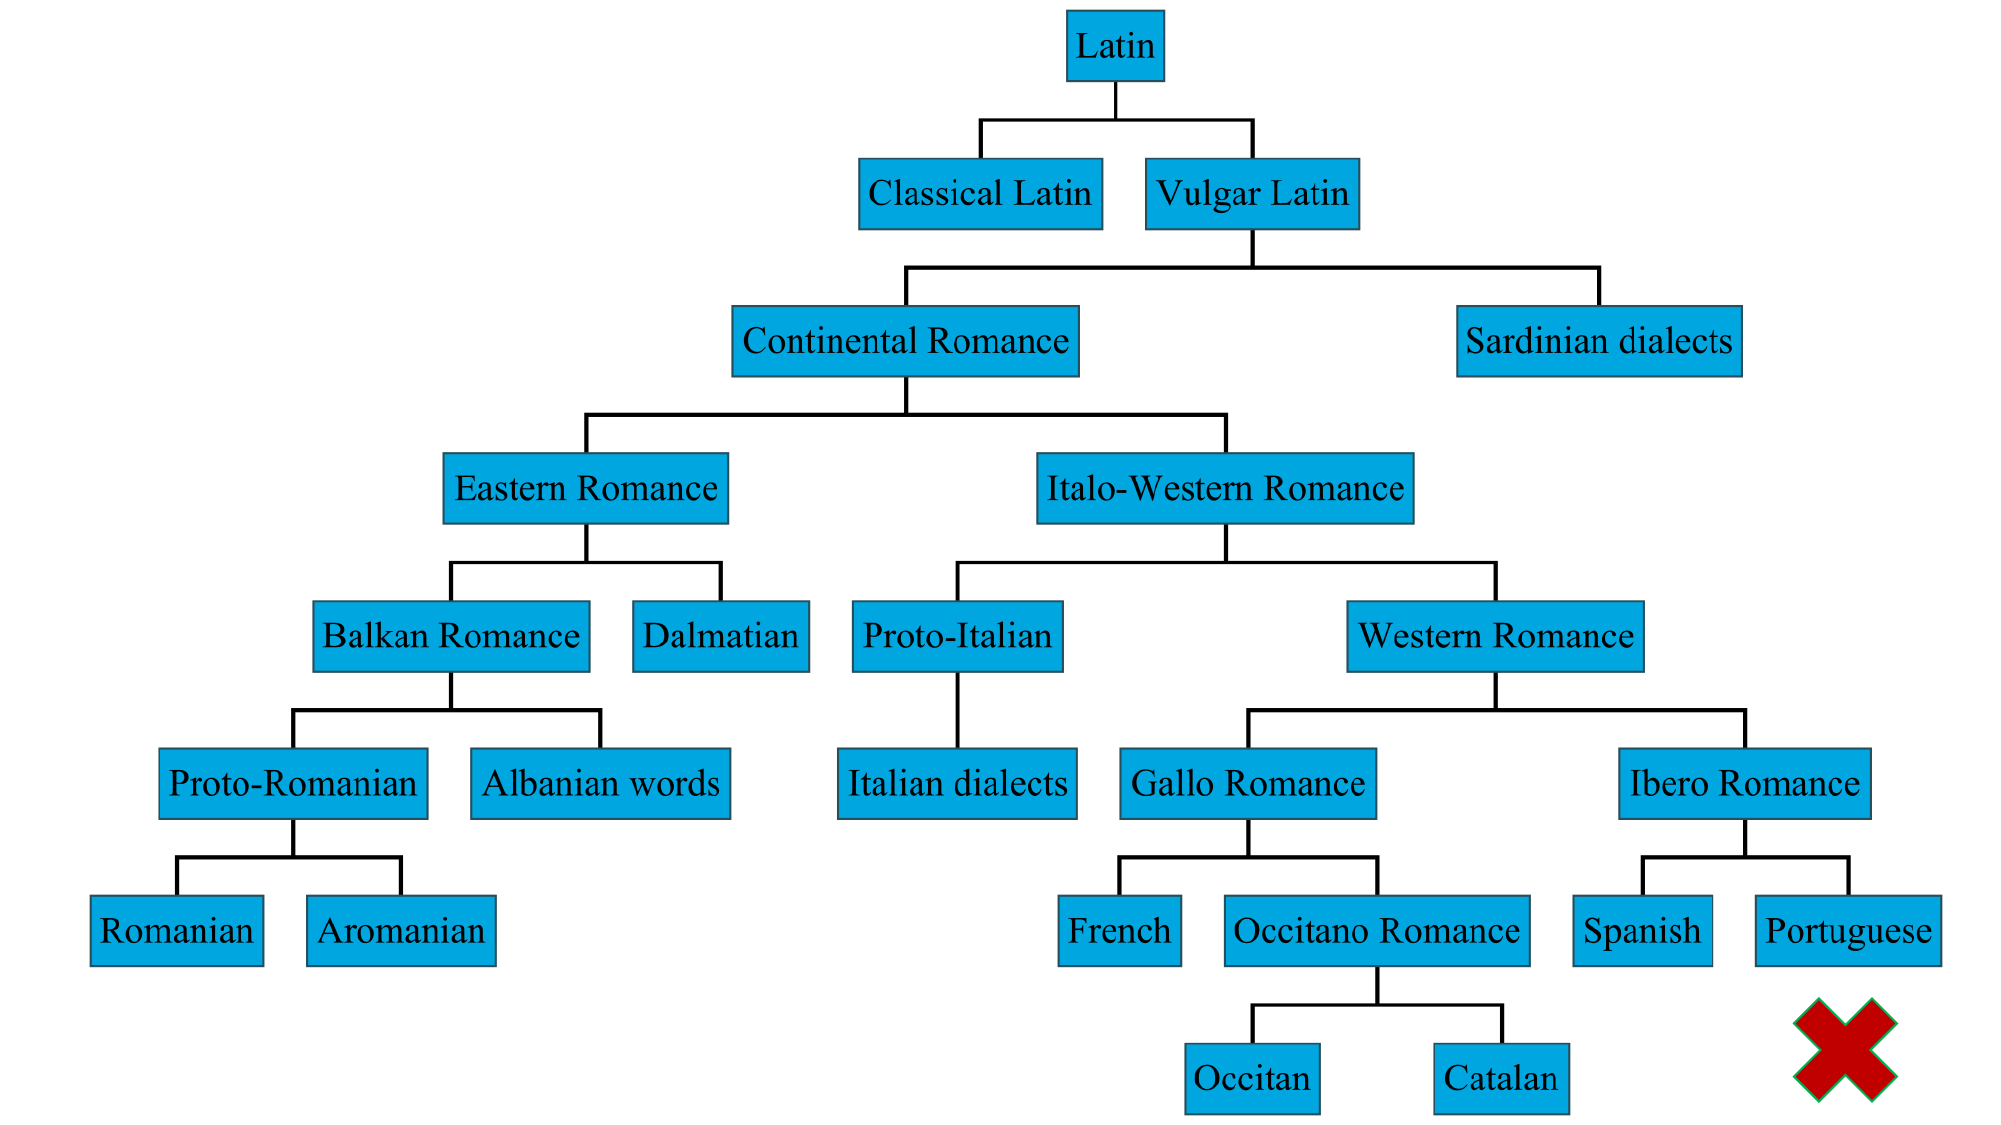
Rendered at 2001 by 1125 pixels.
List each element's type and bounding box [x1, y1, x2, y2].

text_box [1793, 998, 1897, 1102]
picture [79, 0, 1952, 1125]
